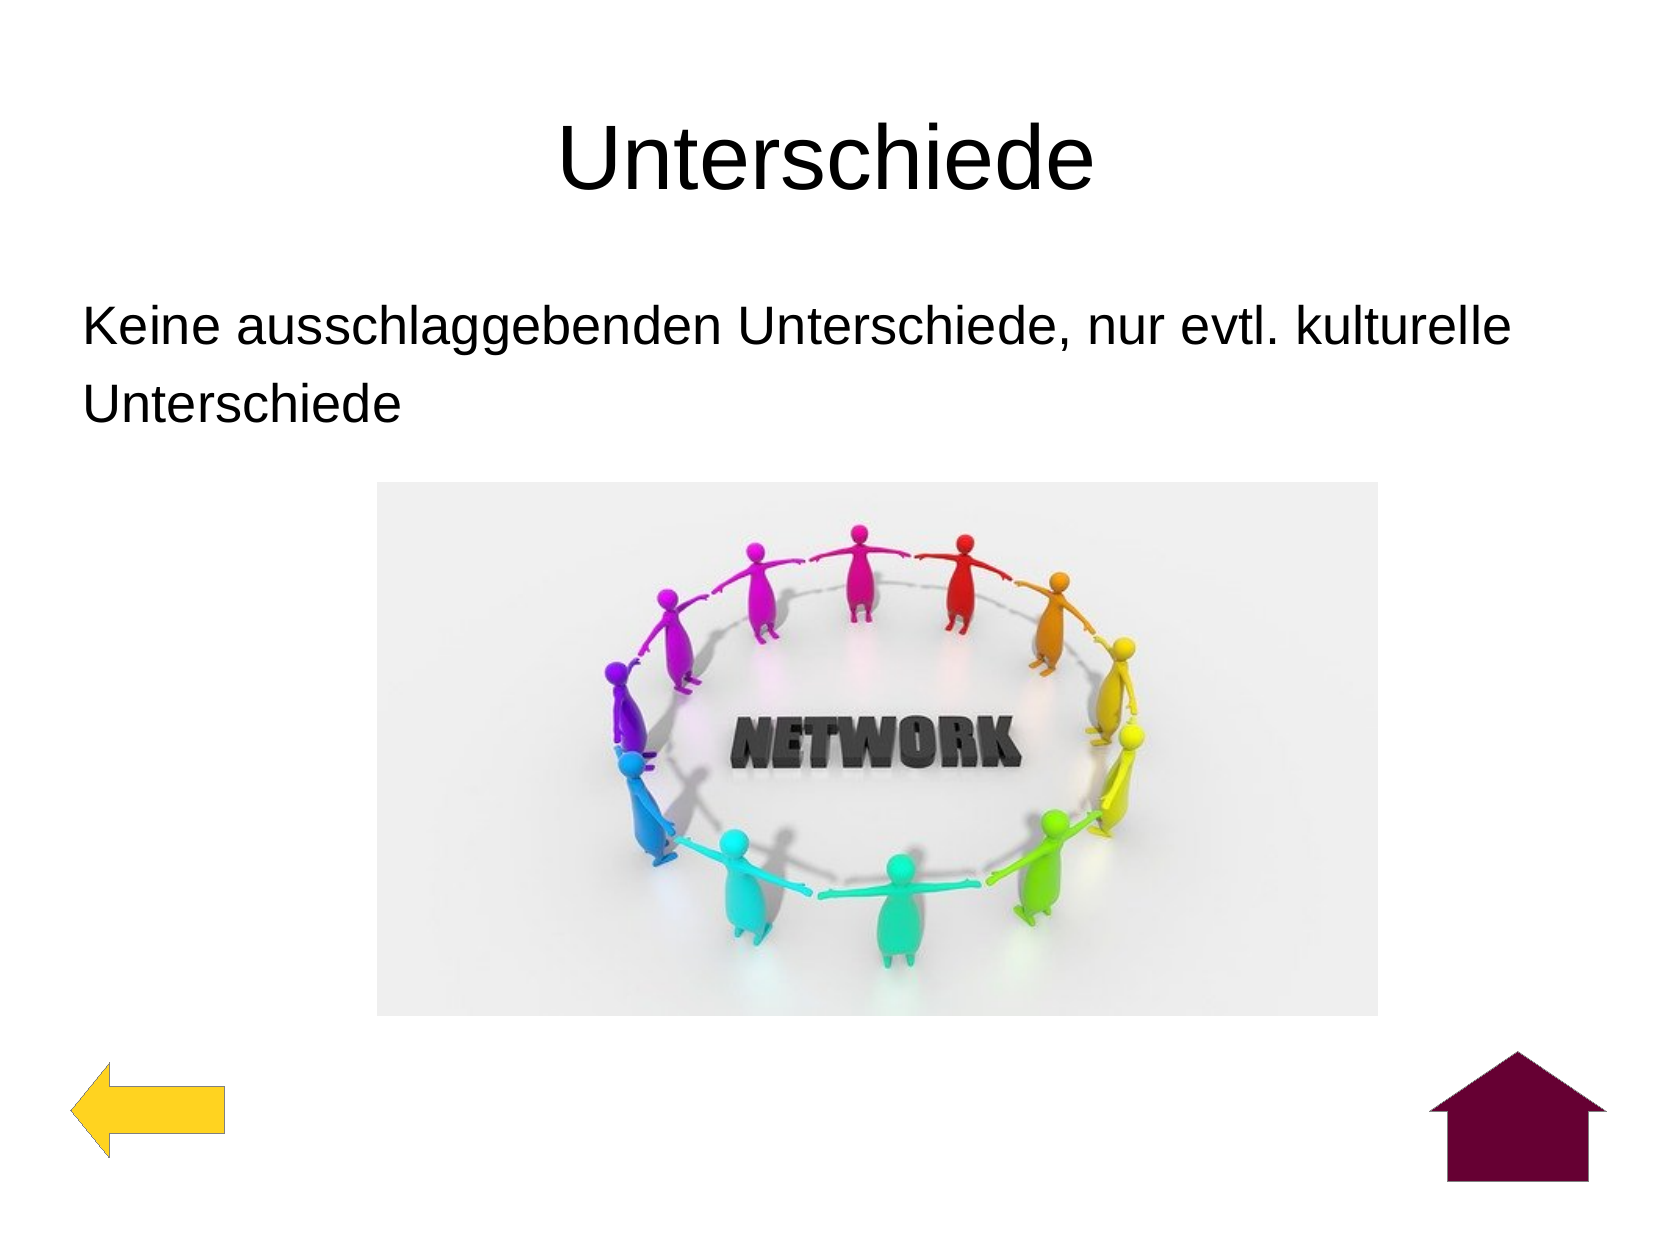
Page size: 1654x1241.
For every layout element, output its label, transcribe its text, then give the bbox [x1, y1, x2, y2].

picture [377, 483, 1378, 1016]
text_box [1429, 1051, 1607, 1182]
title Unterschiede [82, 49, 1571, 257]
text_box [70, 1062, 225, 1158]
list Keine ausschlaggebenden Unterschiede, nur evtl. kulturelle Unterschiede [82, 290, 1571, 1109]
